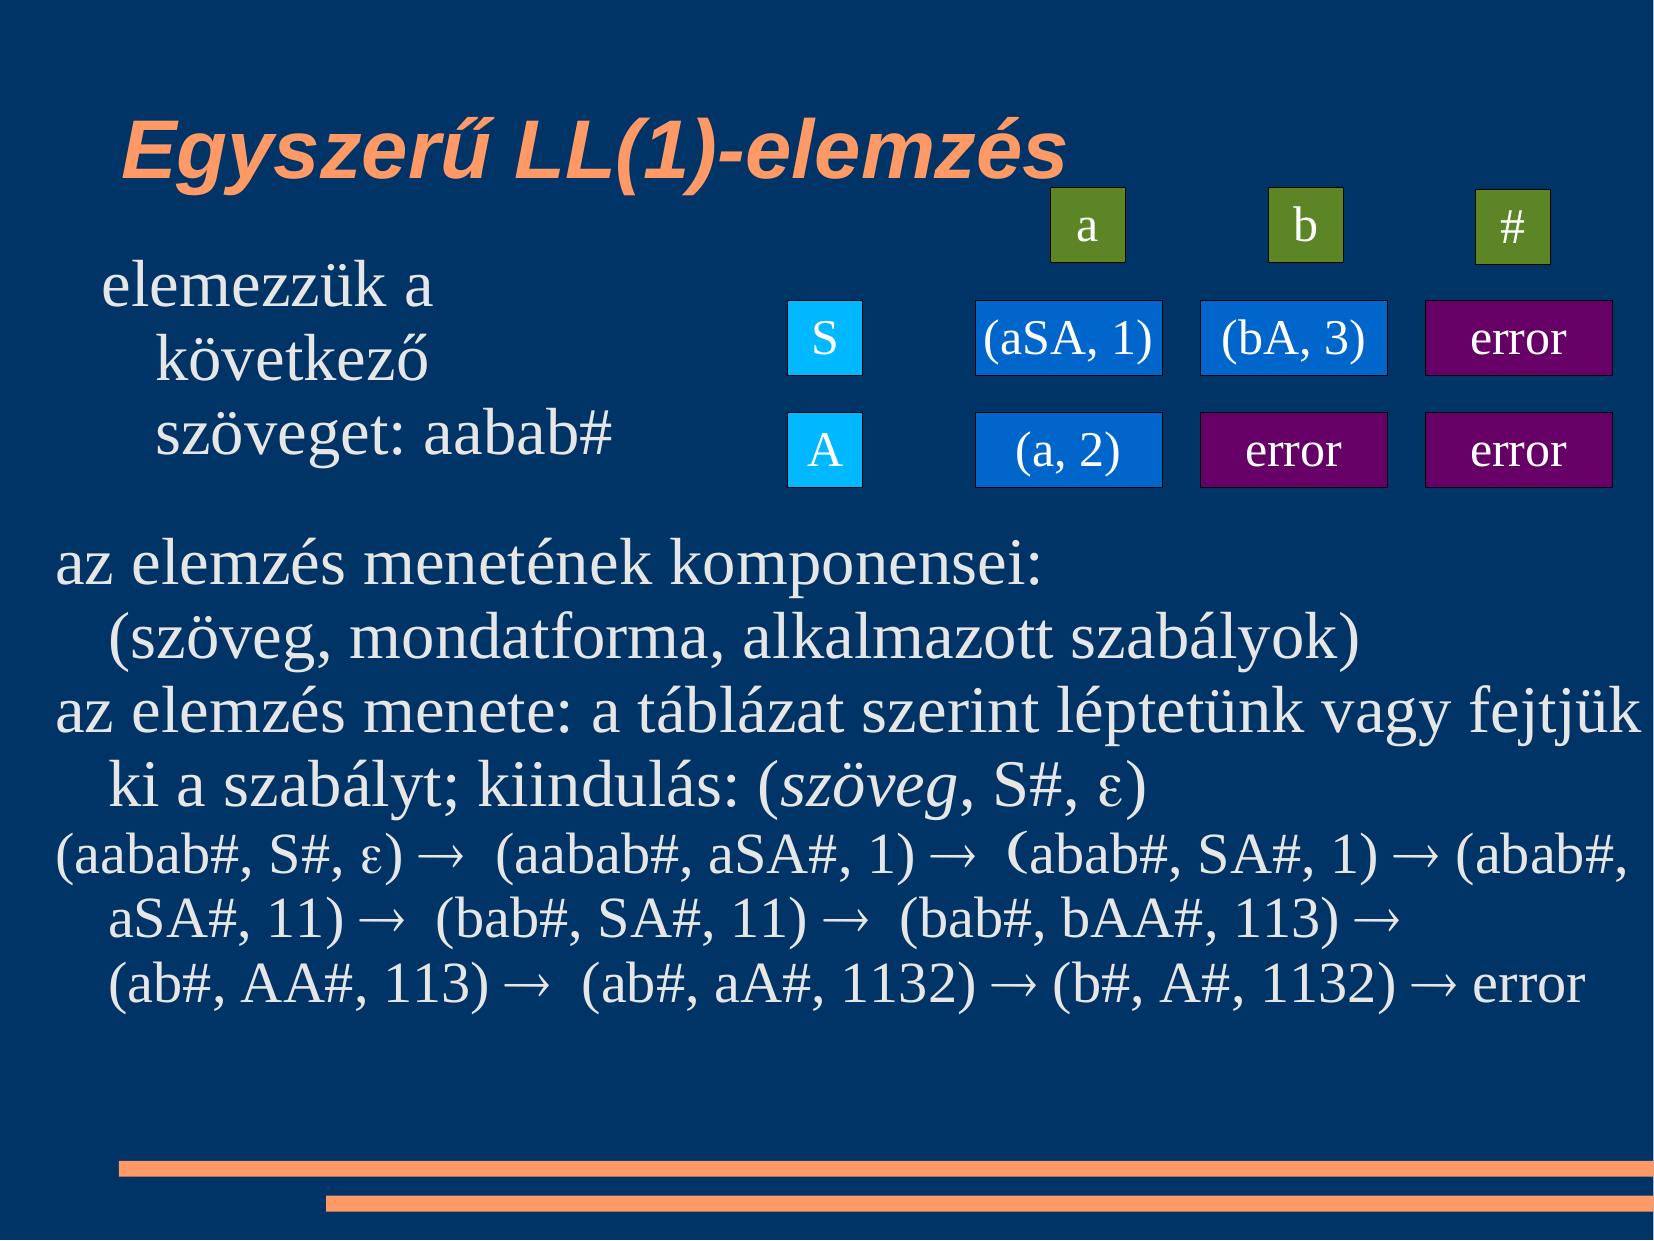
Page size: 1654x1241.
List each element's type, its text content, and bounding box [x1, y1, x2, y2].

text_box error [1200, 412, 1388, 488]
list elemezzük a következő szöveget: aabab# [84, 247, 638, 490]
text_box (bA, 3) [1200, 300, 1388, 376]
title Egyszerű LL(1)-elemzés [121, 46, 1534, 254]
text_box b [1268, 187, 1344, 263]
text_box error [1425, 412, 1613, 488]
text_box error [1425, 300, 1613, 376]
list az elemzés menetének komponensei: (szöveg, mondatforma, alkalmazott szabályok) az elemzés menete: a táblázat szerint léptetünk vagy fejtjük ki a szabályt; kiindulás: (szöveg, S#, ) (aabab#, S#, ) ® (aabab#, aSA#, 1) ® (abab#, SA#, 1) ® (abab#, aSA#, 11) ® (bab#, SA#, 11) ® (bab#, bAA#, 113) ® (ab#, AA#, 113) ® (ab#, aA#, 1132) ® (b#, A#, 1132) ® error [37, 525, 1654, 1204]
text_box a [1050, 187, 1126, 263]
text_box A [787, 412, 863, 488]
text_box (a, 2) [975, 412, 1163, 488]
text_box S [787, 300, 863, 376]
text_box # [1475, 189, 1551, 265]
text_box (aSA, 1) [975, 300, 1163, 376]
